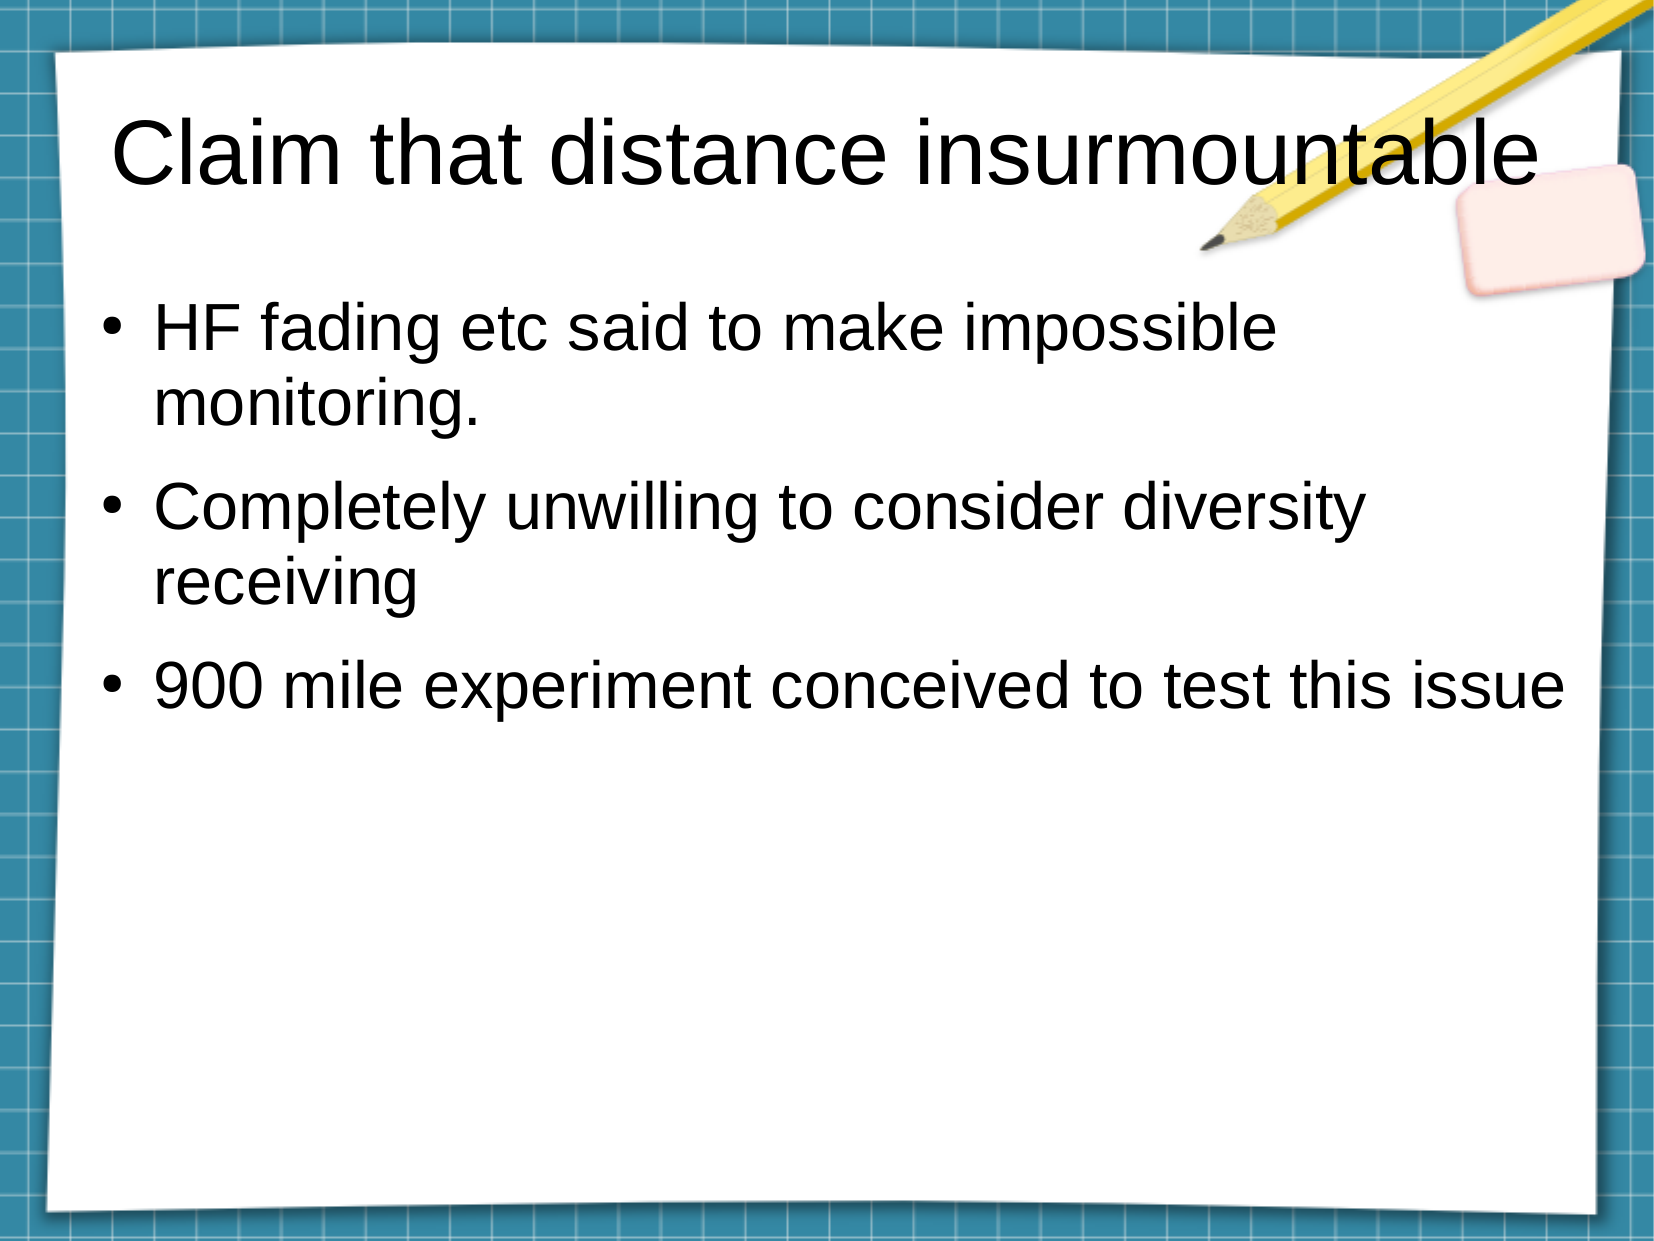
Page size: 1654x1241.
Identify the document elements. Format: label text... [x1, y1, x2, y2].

picture [0, 0, 1654, 1241]
list HF fading etc said to make impossible monitoring. Completely unwilling to consider diversity receiving 900 mile experiment conceived to test this issue [82, 290, 1571, 1010]
title Claim that distance insurmountable [82, 49, 1571, 257]
